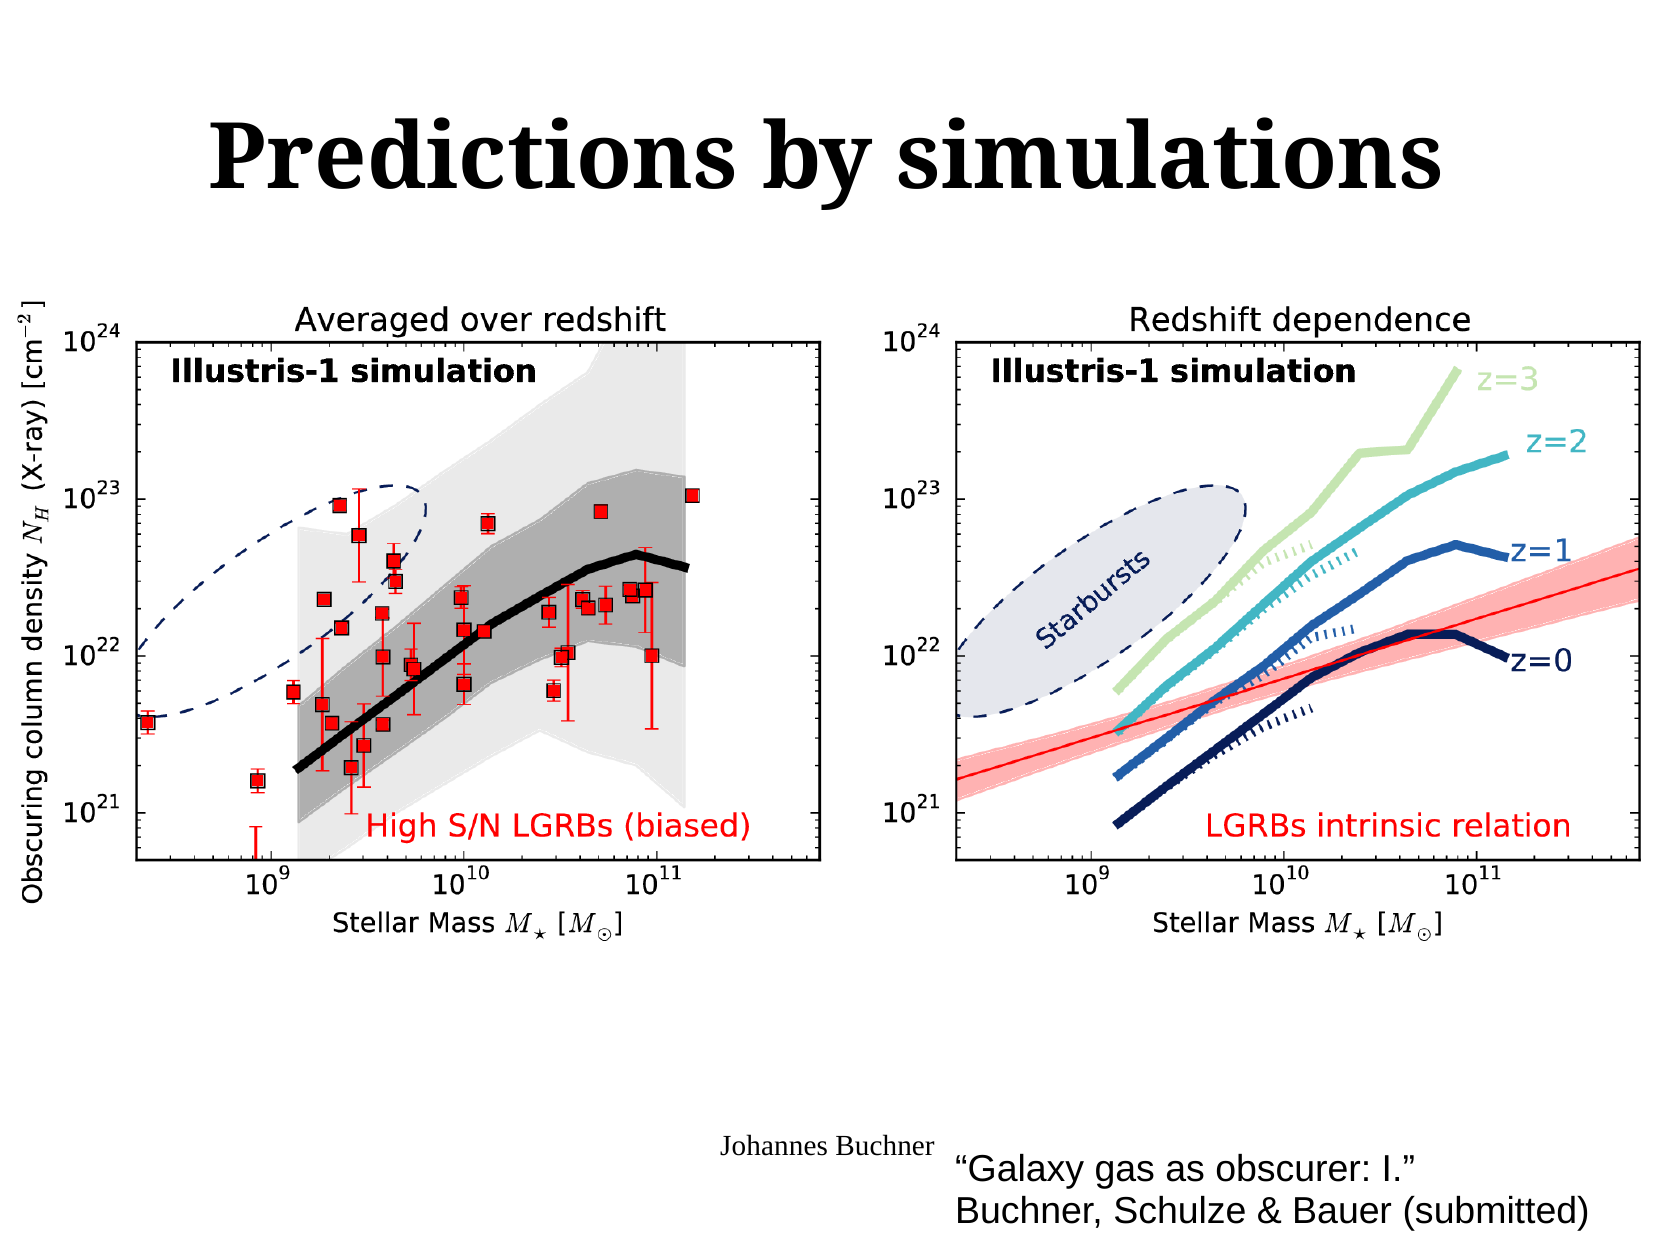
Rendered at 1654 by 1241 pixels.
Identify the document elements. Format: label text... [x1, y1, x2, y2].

text_box “Galaxy gas as obscurer: I.” Buchner, Schulze & Bauer (submitted) [940, 1140, 1646, 1239]
title Predictions by simulations [82, 49, 1571, 257]
picture [1, 281, 1654, 959]
